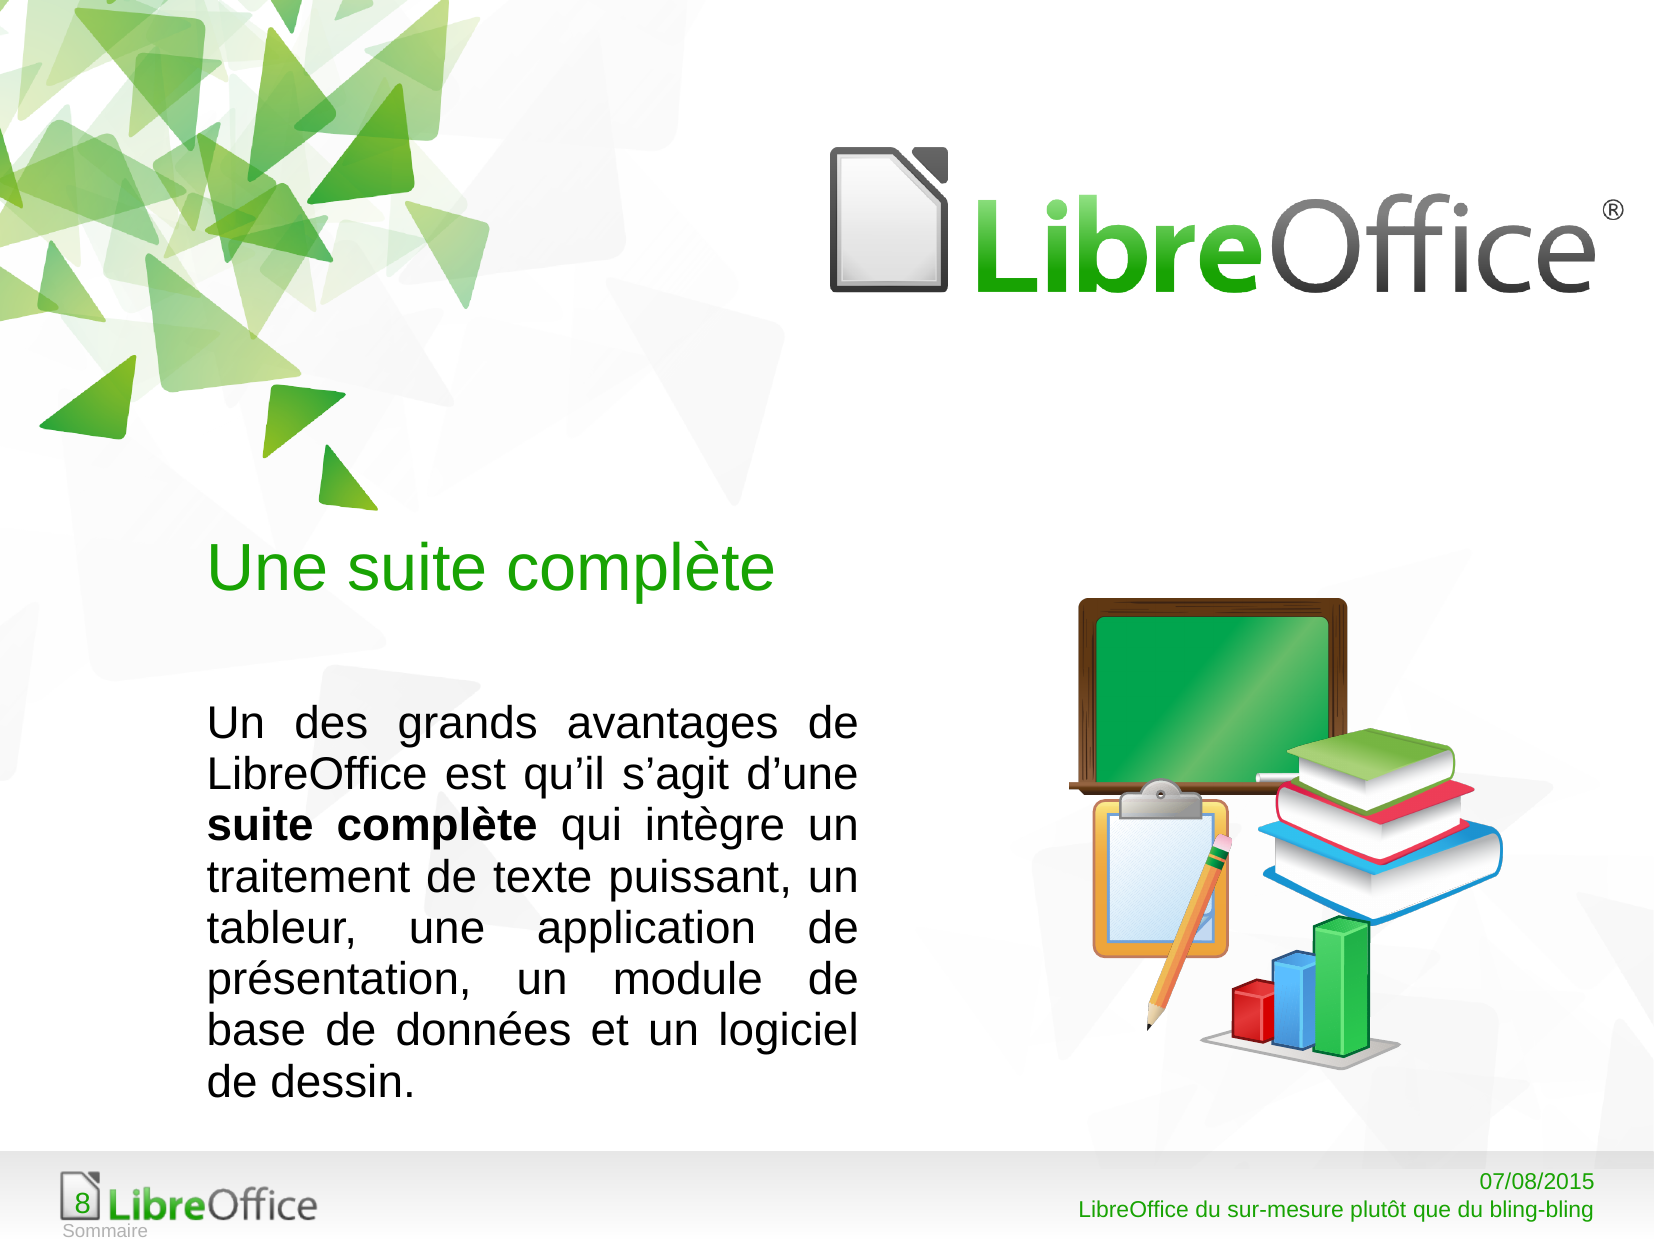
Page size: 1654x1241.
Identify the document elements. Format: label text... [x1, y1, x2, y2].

list Un des grands avantages de LibreOffice est qu’il s’agit d’une suite complète qui intègre un traitement de texte puissant, un tableur, une application de présentation, un module de base de données et un logiciel de dessin. [206, 696, 860, 1241]
picture [0, 0, 1654, 948]
title Une suite complète [206, 478, 1477, 656]
picture [915, 548, 1654, 1169]
picture [41, 1152, 206, 1240]
